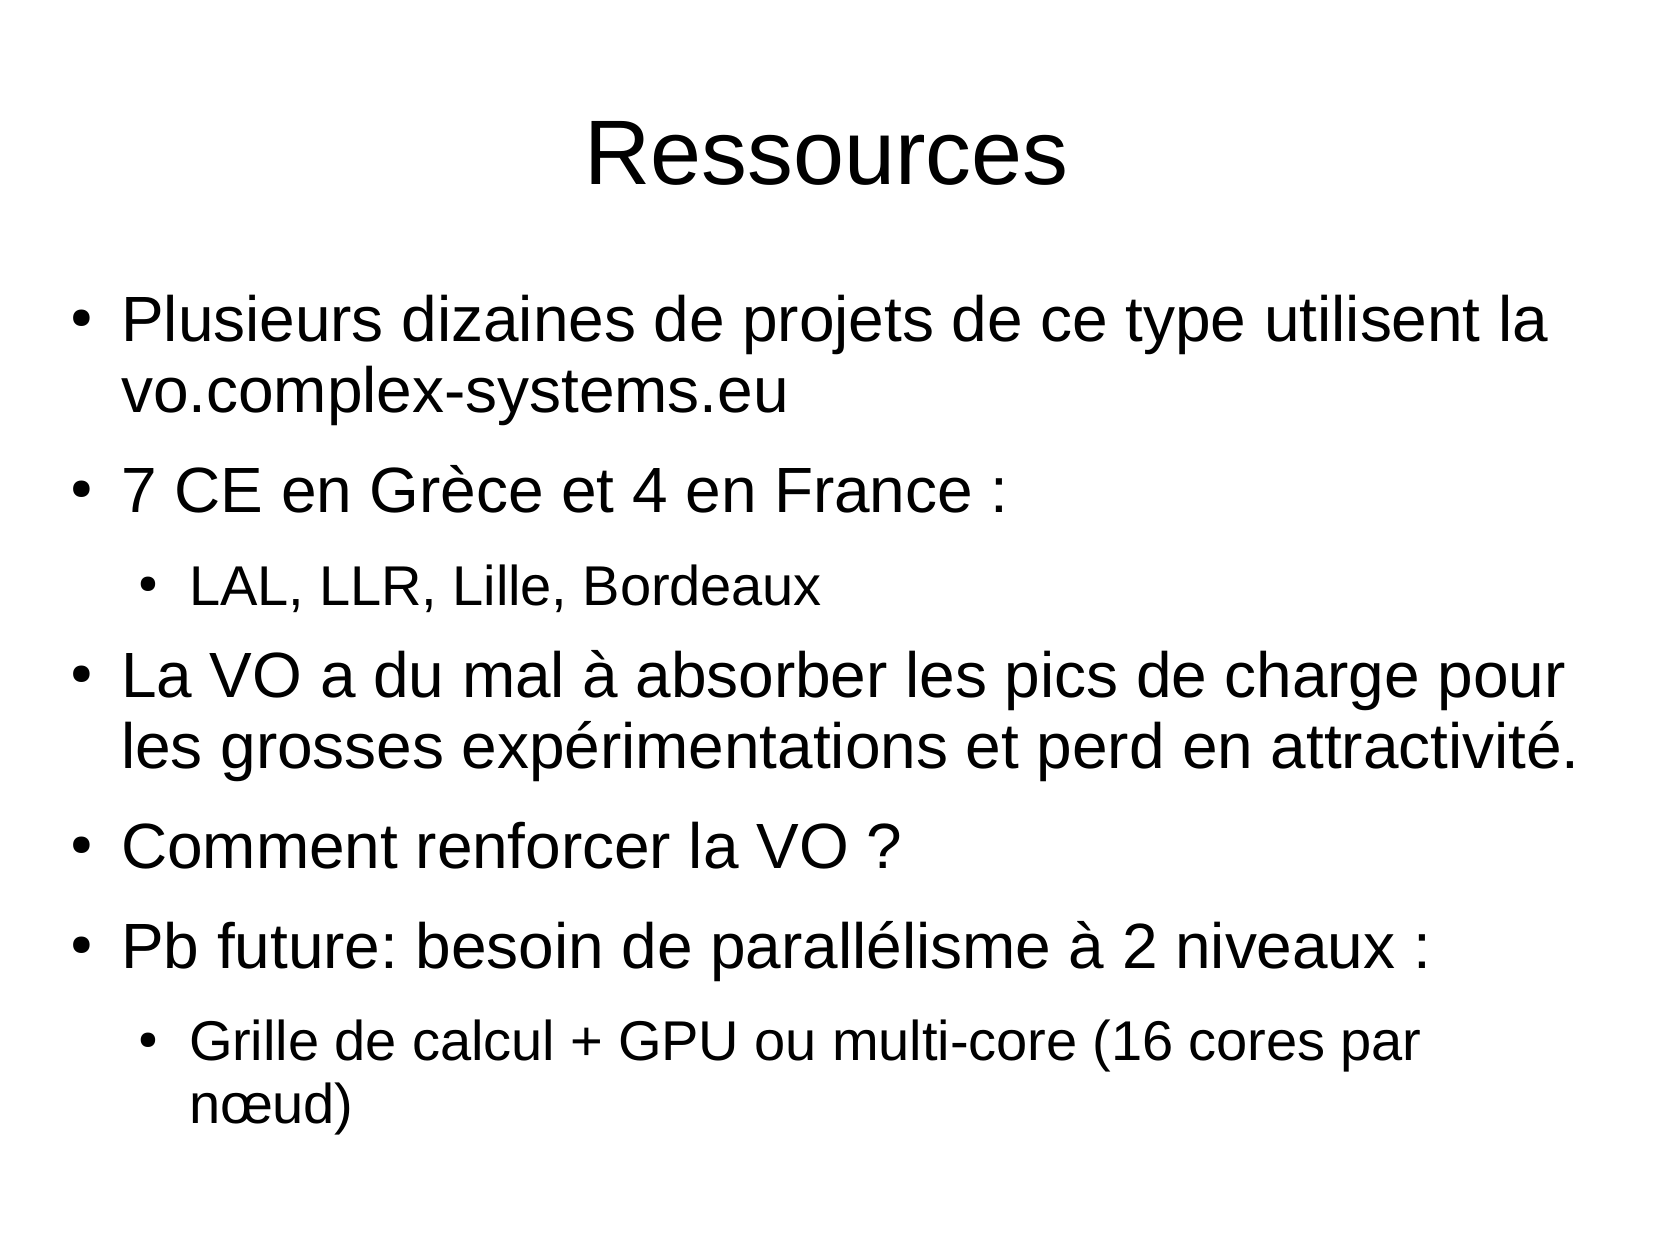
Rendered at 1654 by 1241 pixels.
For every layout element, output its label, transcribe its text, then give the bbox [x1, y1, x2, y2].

list Plusieurs dizaines de projets de ce type utilisent la vo.complex-systems.eu 7 CE en Grèce et 4 en France : LAL, LLR, Lille, Bordeaux La VO a du mal à absorber les pics de charge pour les grosses expérimentations et perd en attractivité. Comment renforcer la VO ? Pb future: besoin de parallélisme à 2 niveaux : Grille de calcul + GPU ou multi-core (16 cores par nœud) [53, 283, 1595, 1211]
title Ressources [82, 49, 1571, 257]
